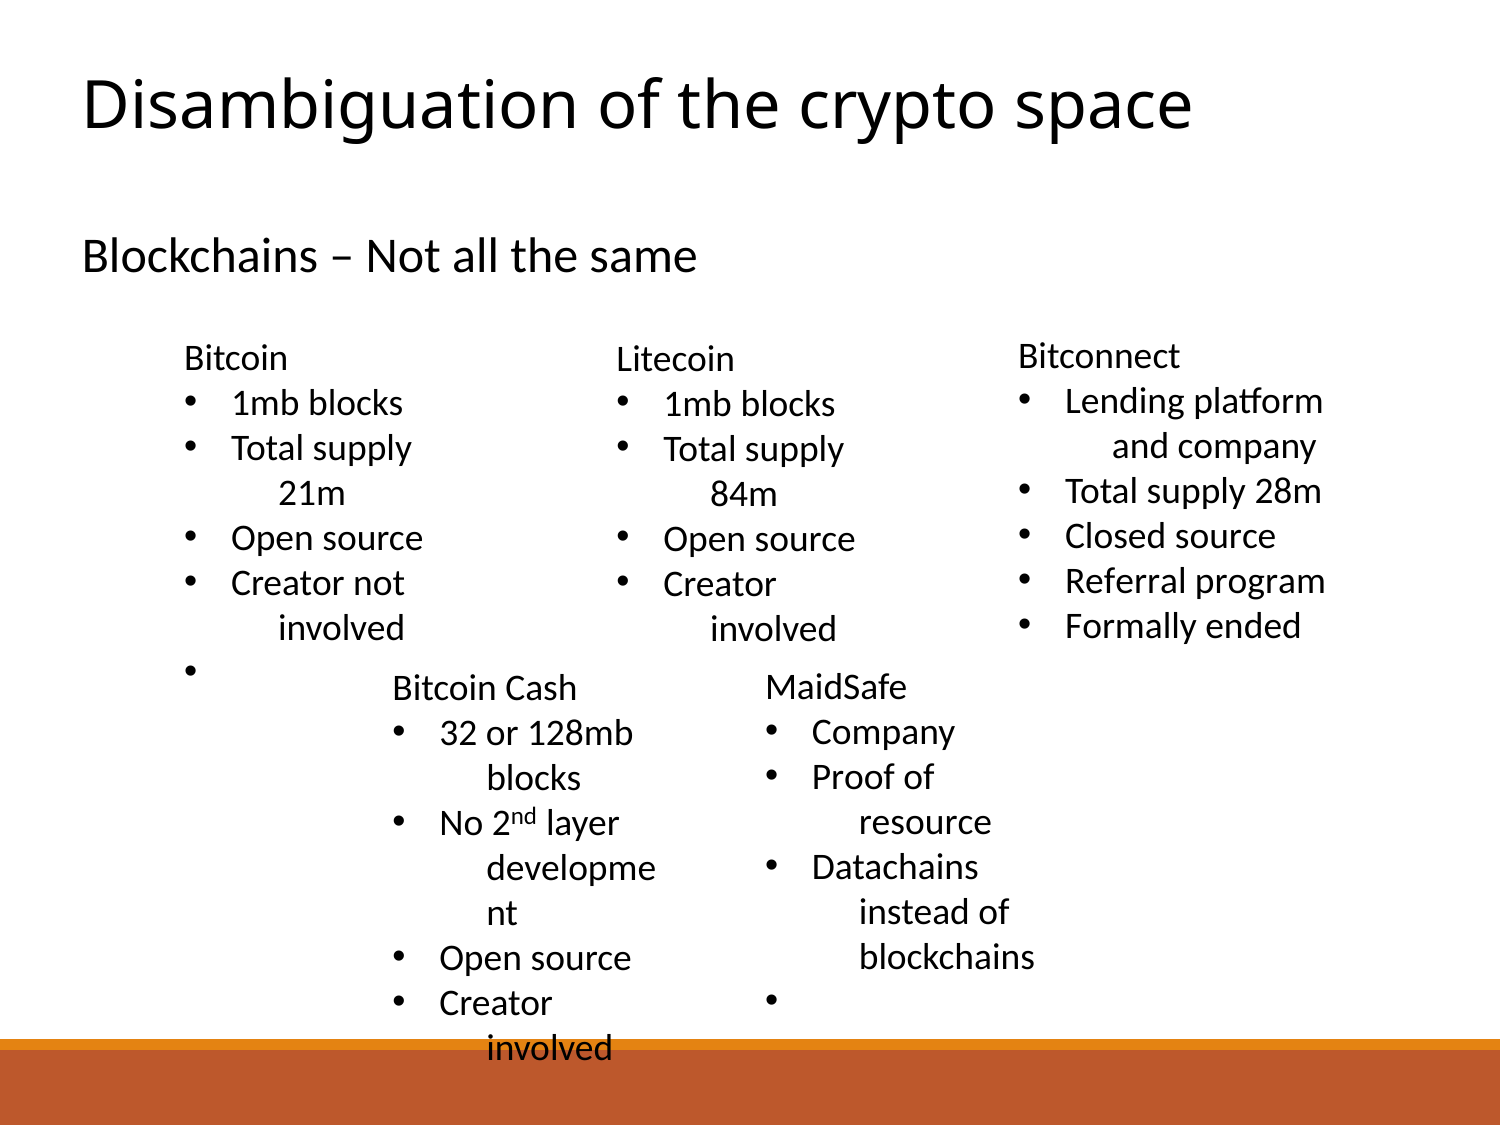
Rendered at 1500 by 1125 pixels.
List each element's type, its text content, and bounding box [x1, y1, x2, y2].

text_box Bitcoin Cash 32 or 128mb blocks No 2nd layer development Open source Creator involved [377, 655, 681, 1035]
text_box Bitconnect Lending platform and company Total supply 28m Closed source Referral program Formally ended [1003, 323, 1371, 702]
text_box Litecoin 1mb blocks Total supply 84m Open source Creator involved [601, 326, 905, 660]
text_box Bitcoin 1mb blocks Total supply 21m Open source Creator not involved [169, 325, 473, 705]
text_box Blockchains – Not all the same [66, 214, 1136, 351]
text_box Disambiguation of the crypto space [66, 53, 1295, 241]
text_box MaidSafe Company Proof of resource Datachains instead of blockchains [750, 654, 1054, 1034]
